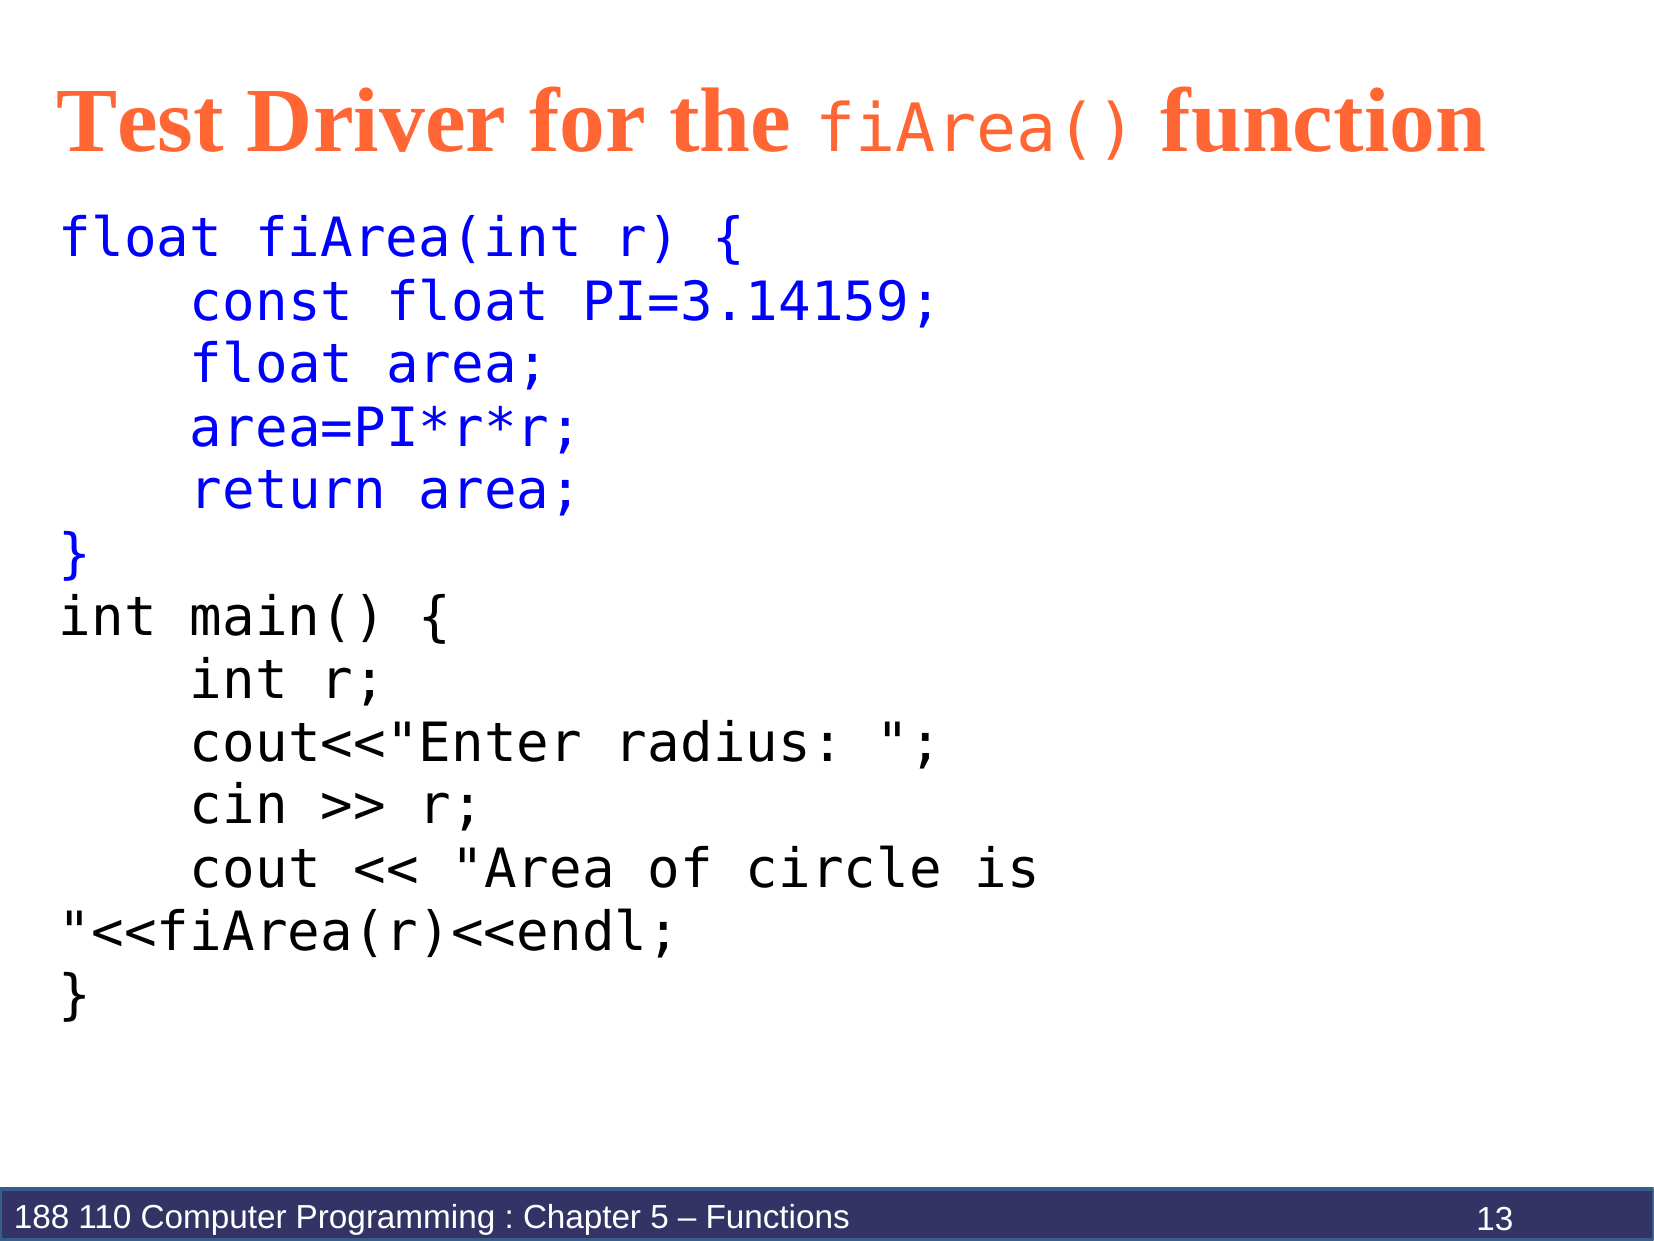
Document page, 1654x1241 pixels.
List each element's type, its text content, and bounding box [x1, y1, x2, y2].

title Test Driver for the fiArea() function [55, 58, 1591, 170]
text_box float fiArea(int r) { const float PI=3.14159; float area; area=PI*r*r; return area; } int main() { int r; cout<<"Enter radius: "; cin >> r; cout << "Area of circle is "<<fiArea(r)<<endl; } [59, 206, 1595, 1027]
